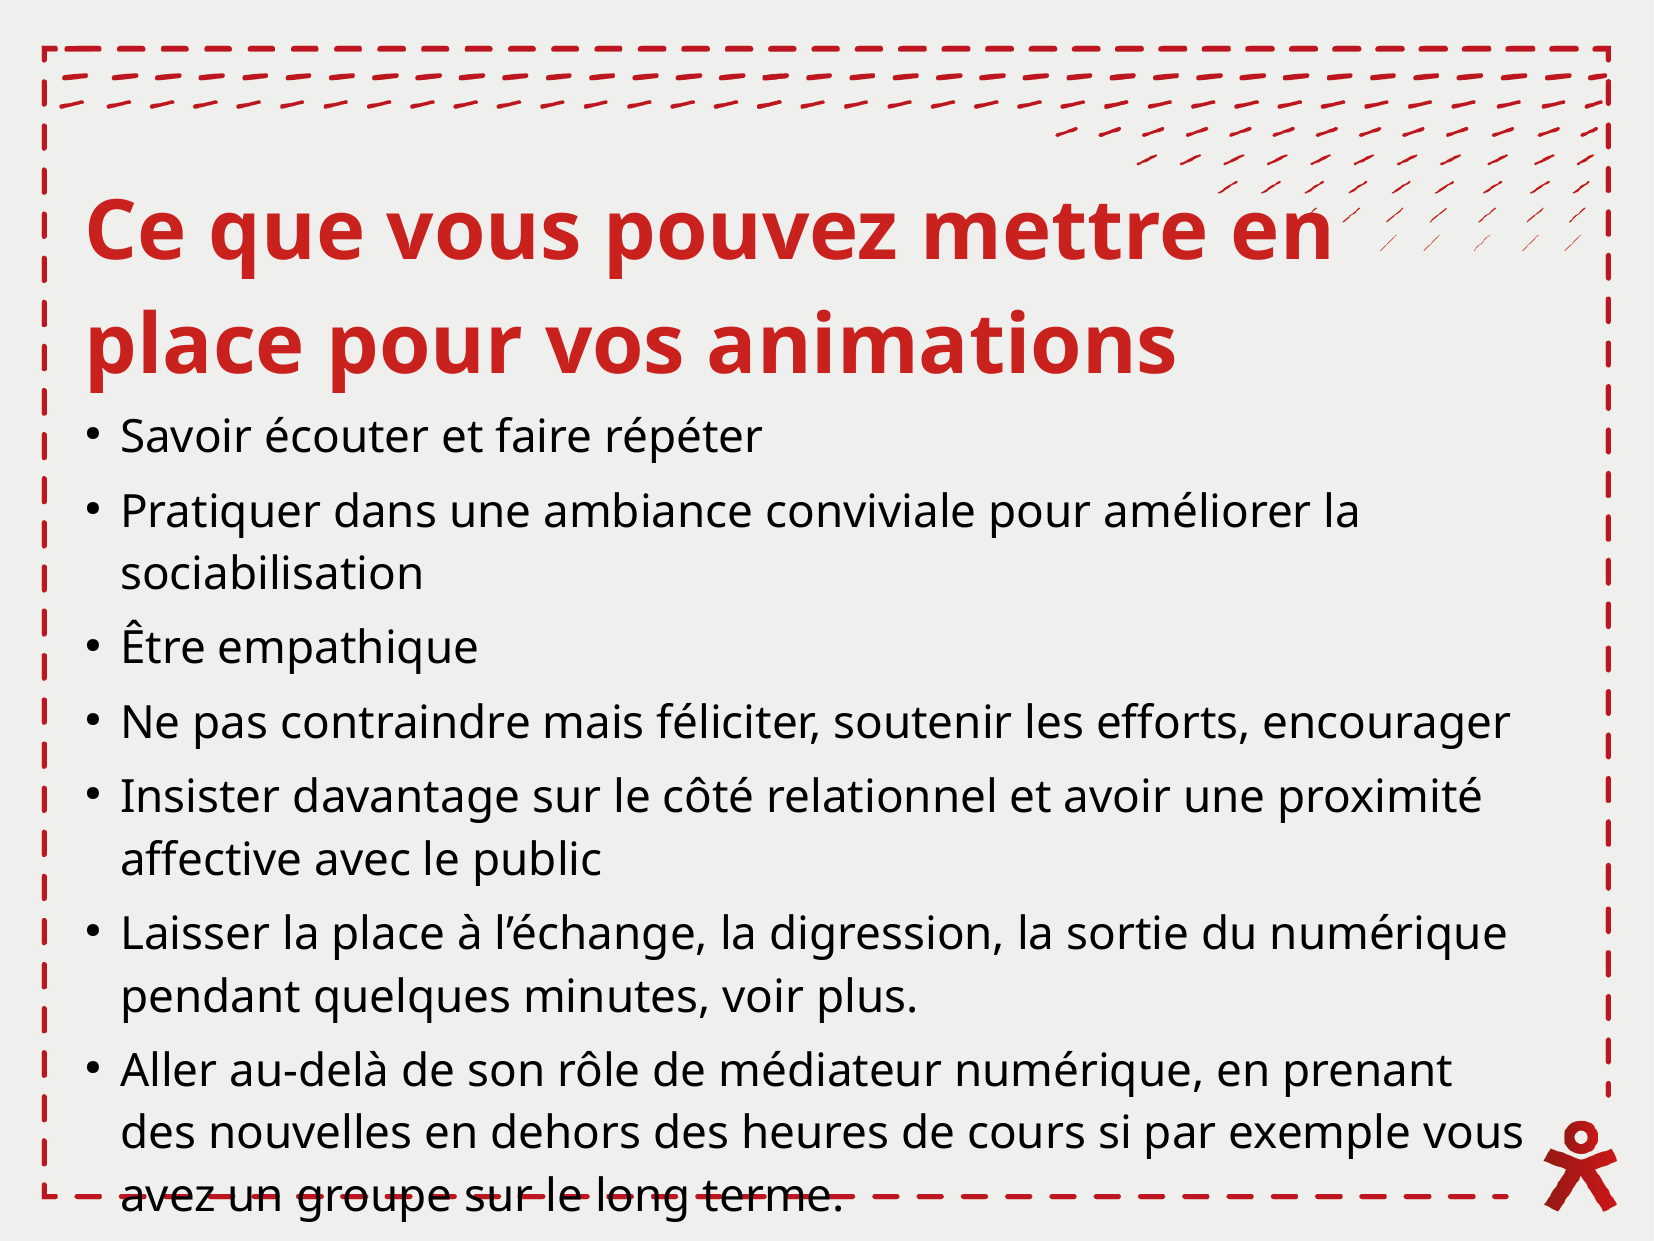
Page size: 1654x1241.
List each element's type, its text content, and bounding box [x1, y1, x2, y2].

text_box Ce que vous pouvez mettre en place pour vos animations Savoir écouter et faire répéter Pratiquer dans une ambiance conviviale pour améliorer la sociabilisation Être empathique Ne pas contraindre mais féliciter, soutenir les efforts, encourager Insister davantage sur le côté relationnel et avoir une proximité affective avec le public Laisser la place à l’échange, la digression, la sortie du numérique pendant quelques minutes, voir plus. Aller au-delà de son rôle de médiateur numérique, en prenant des nouvelles en dehors des heures de cours si par exemple vous avez un groupe sur le long terme. [70, 163, 1553, 1106]
picture [0, 0, 1654, 1241]
